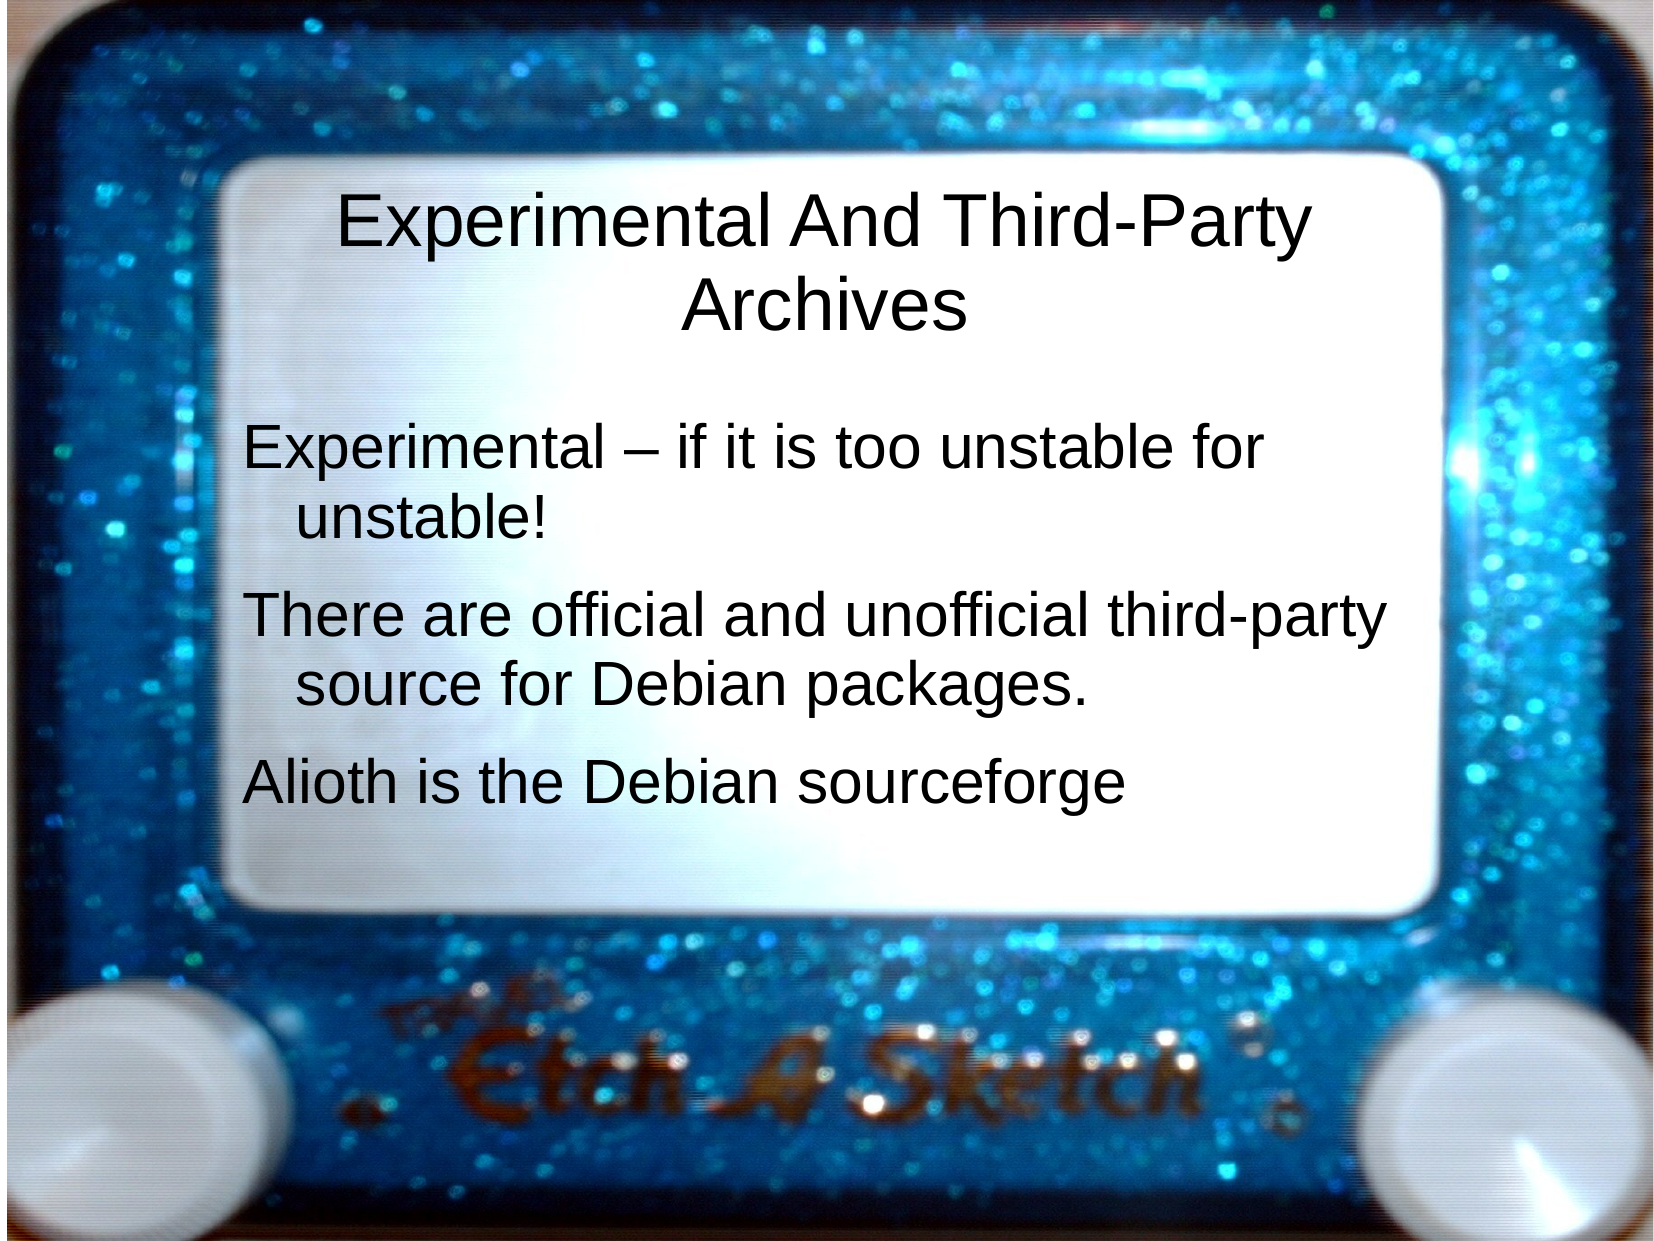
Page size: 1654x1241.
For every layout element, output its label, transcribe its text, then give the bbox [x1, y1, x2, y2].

list Experimental – if it is too unstable for unstable! There are official and unofficial third-party source for Debian packages. Alioth is the Debian sourceforge [225, 412, 1426, 886]
picture [7, 0, 1654, 1241]
title Experimental And Third-Party Archives [225, 157, 1426, 368]
